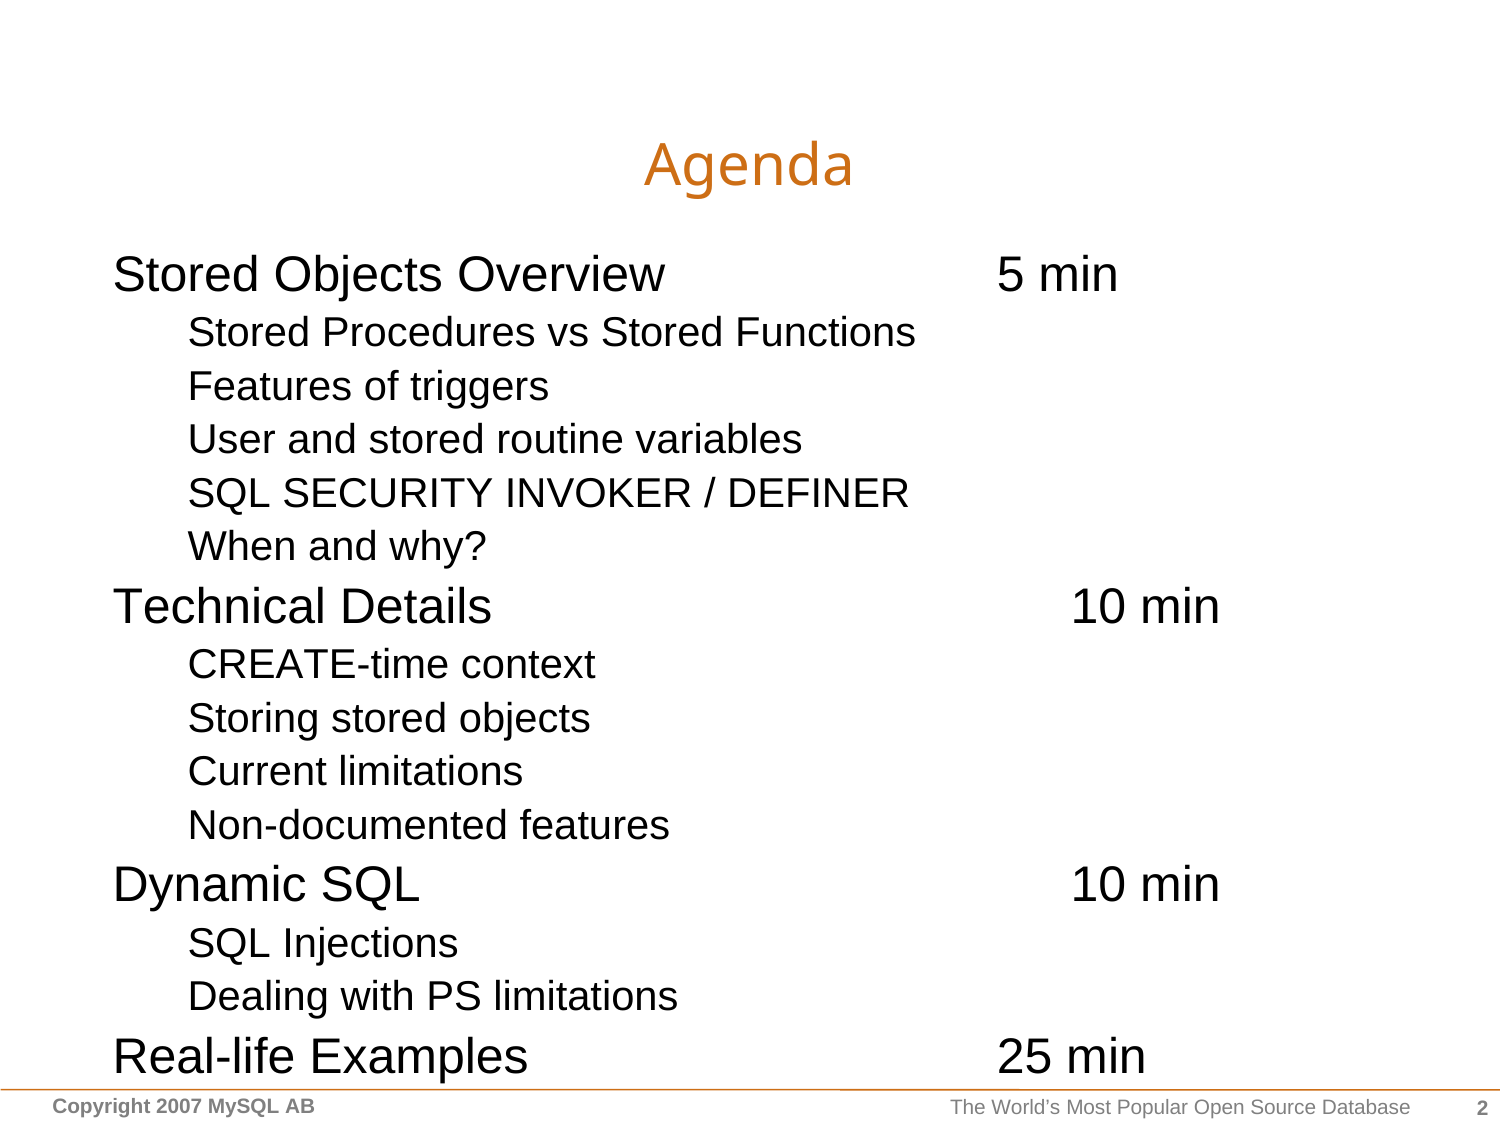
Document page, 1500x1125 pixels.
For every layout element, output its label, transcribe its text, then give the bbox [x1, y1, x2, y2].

list Stored Objects Overview 5 min Stored Procedures vs Stored Functions Features of triggers User and stored routine variables SQL SECURITY INVOKER / DEFINER When and why? Technical Details 10 min CREATE-time context Storing stored objects Current limitations Non-documented features Dynamic SQL 10 min SQL Injections Dealing with PS limitations Real-life Examples 25 min [112, 249, 1388, 1098]
title Agenda [0, 94, 1500, 218]
